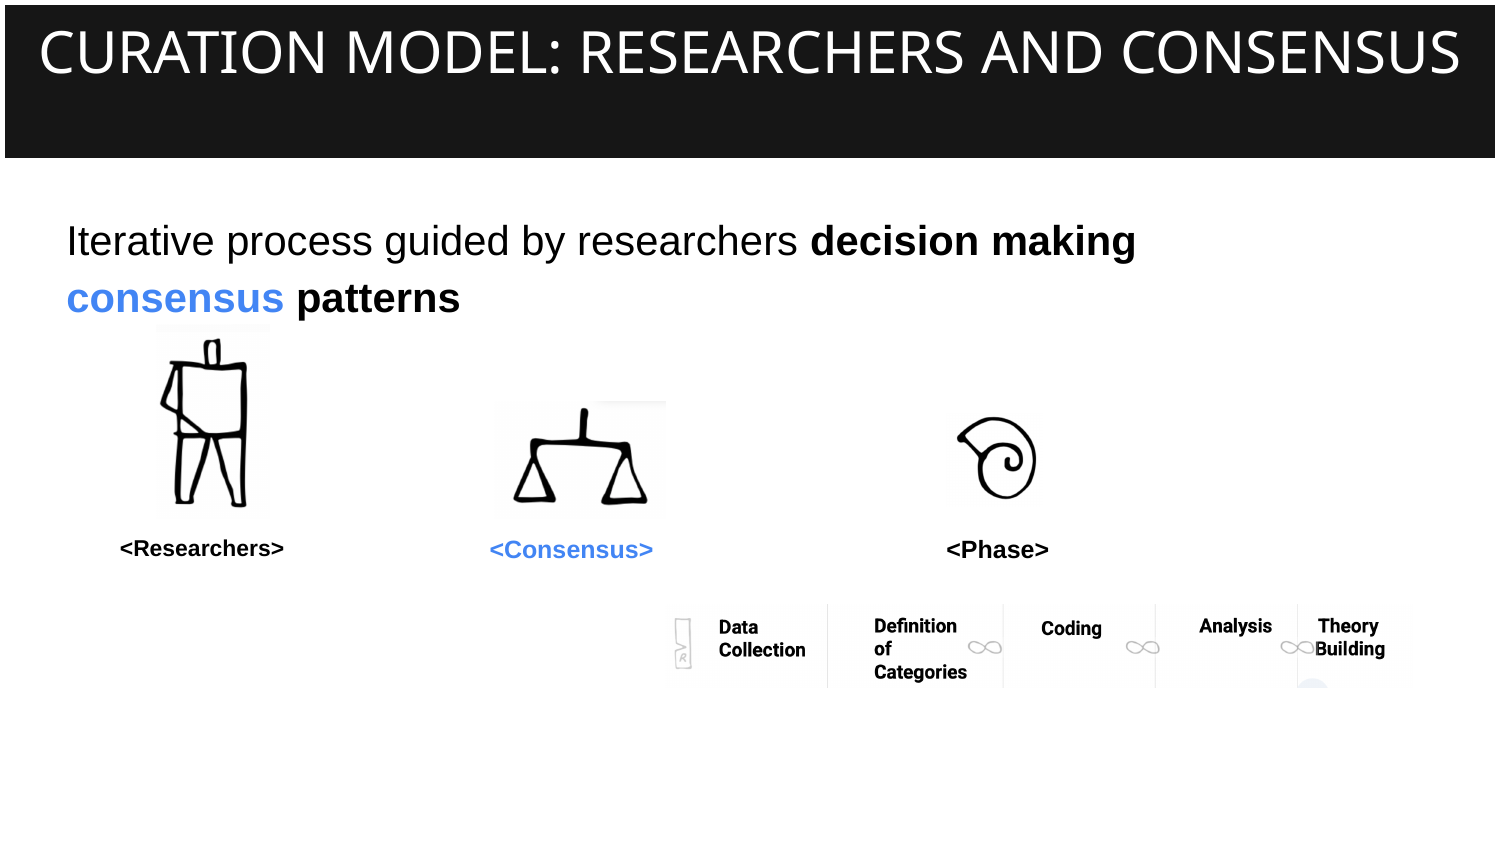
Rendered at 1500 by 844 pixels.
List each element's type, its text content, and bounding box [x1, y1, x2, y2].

text_box <Consensus> [474, 518, 769, 567]
title Curation model: Researchers and Consensus [0, 0, 1500, 164]
picture [665, 604, 1413, 688]
list Iterative process guided by researchers decision making consensus patterns [51, 190, 1446, 760]
picture [494, 401, 666, 518]
text_box <Researchers> [104, 518, 399, 567]
picture [946, 413, 1043, 507]
picture [156, 324, 270, 518]
text_box <Phase> [931, 518, 1226, 567]
